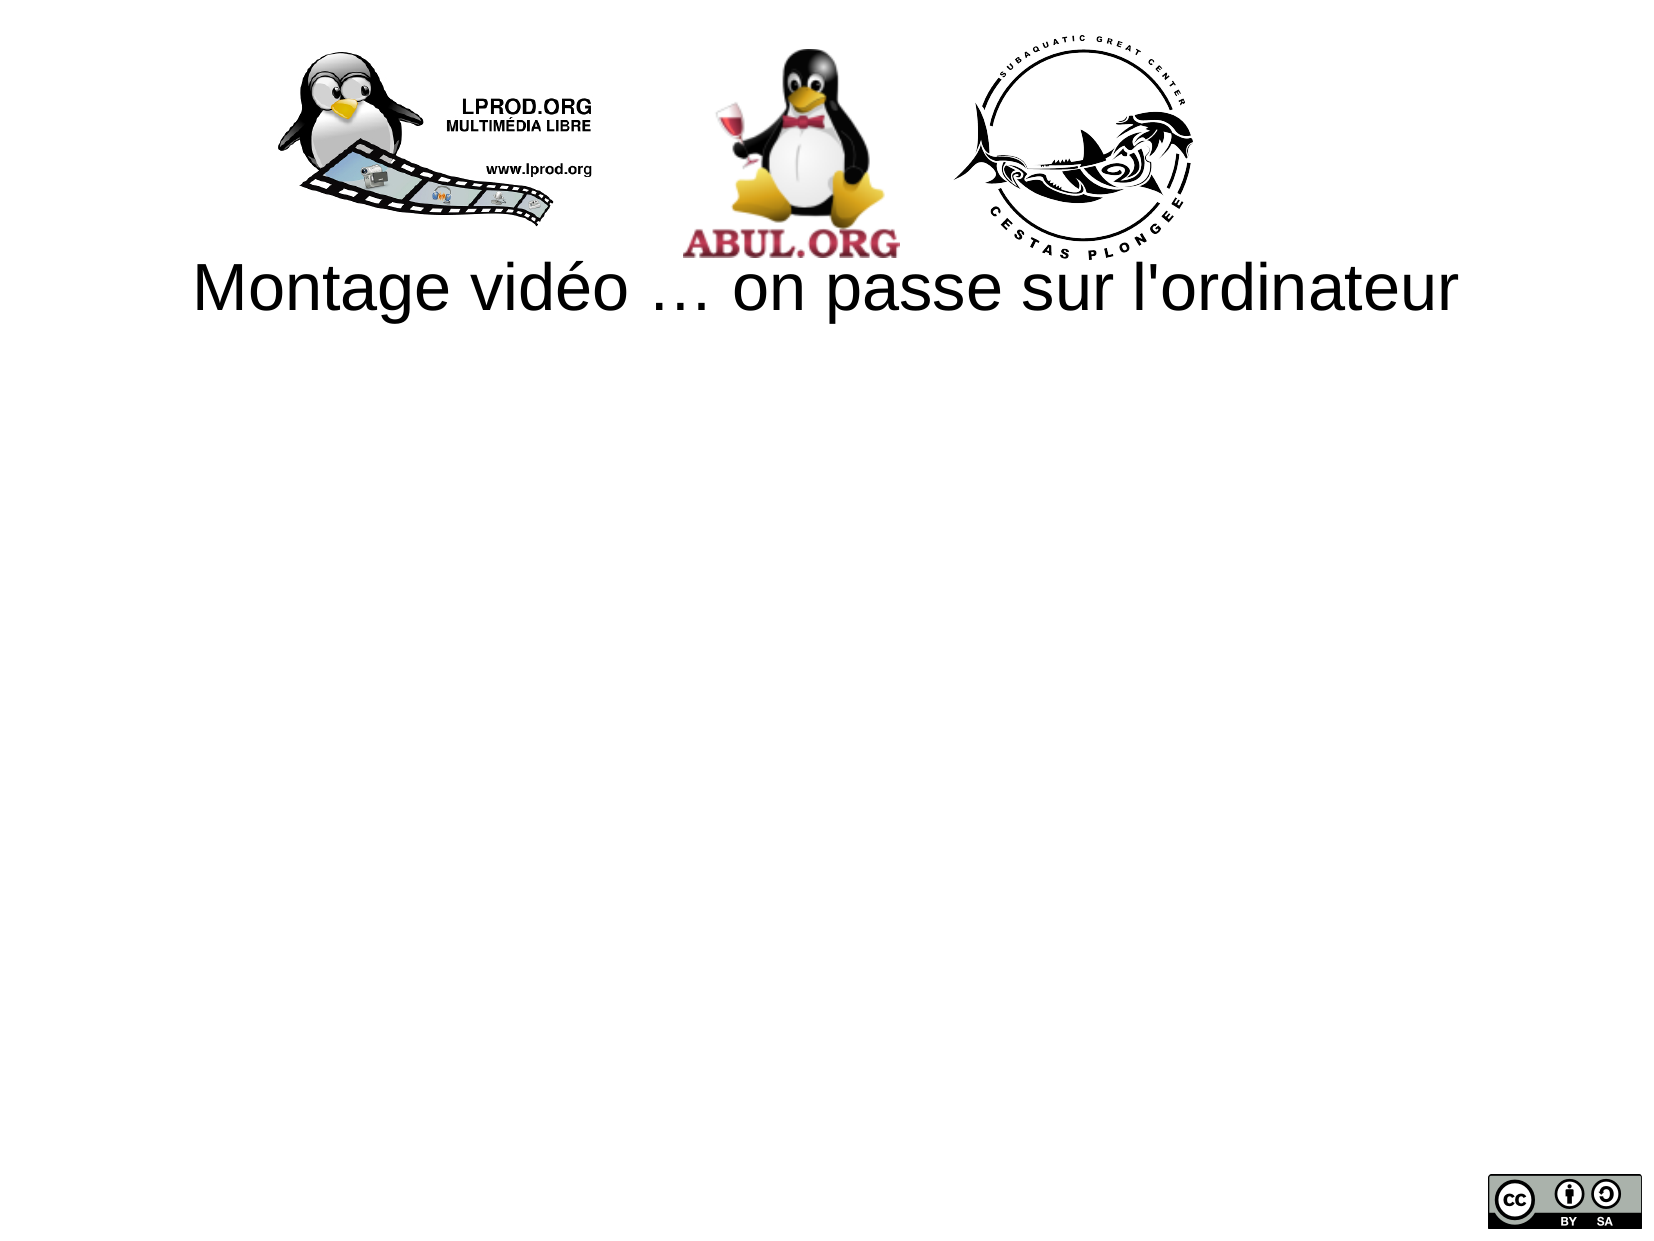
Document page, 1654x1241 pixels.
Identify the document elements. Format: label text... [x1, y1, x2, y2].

picture [683, 49, 900, 250]
picture [1488, 1174, 1642, 1229]
picture [953, 35, 1193, 260]
picture [276, 50, 603, 250]
subtitle Montage vidéo … on passe sur l'ordinateur [82, 250, 1571, 1050]
